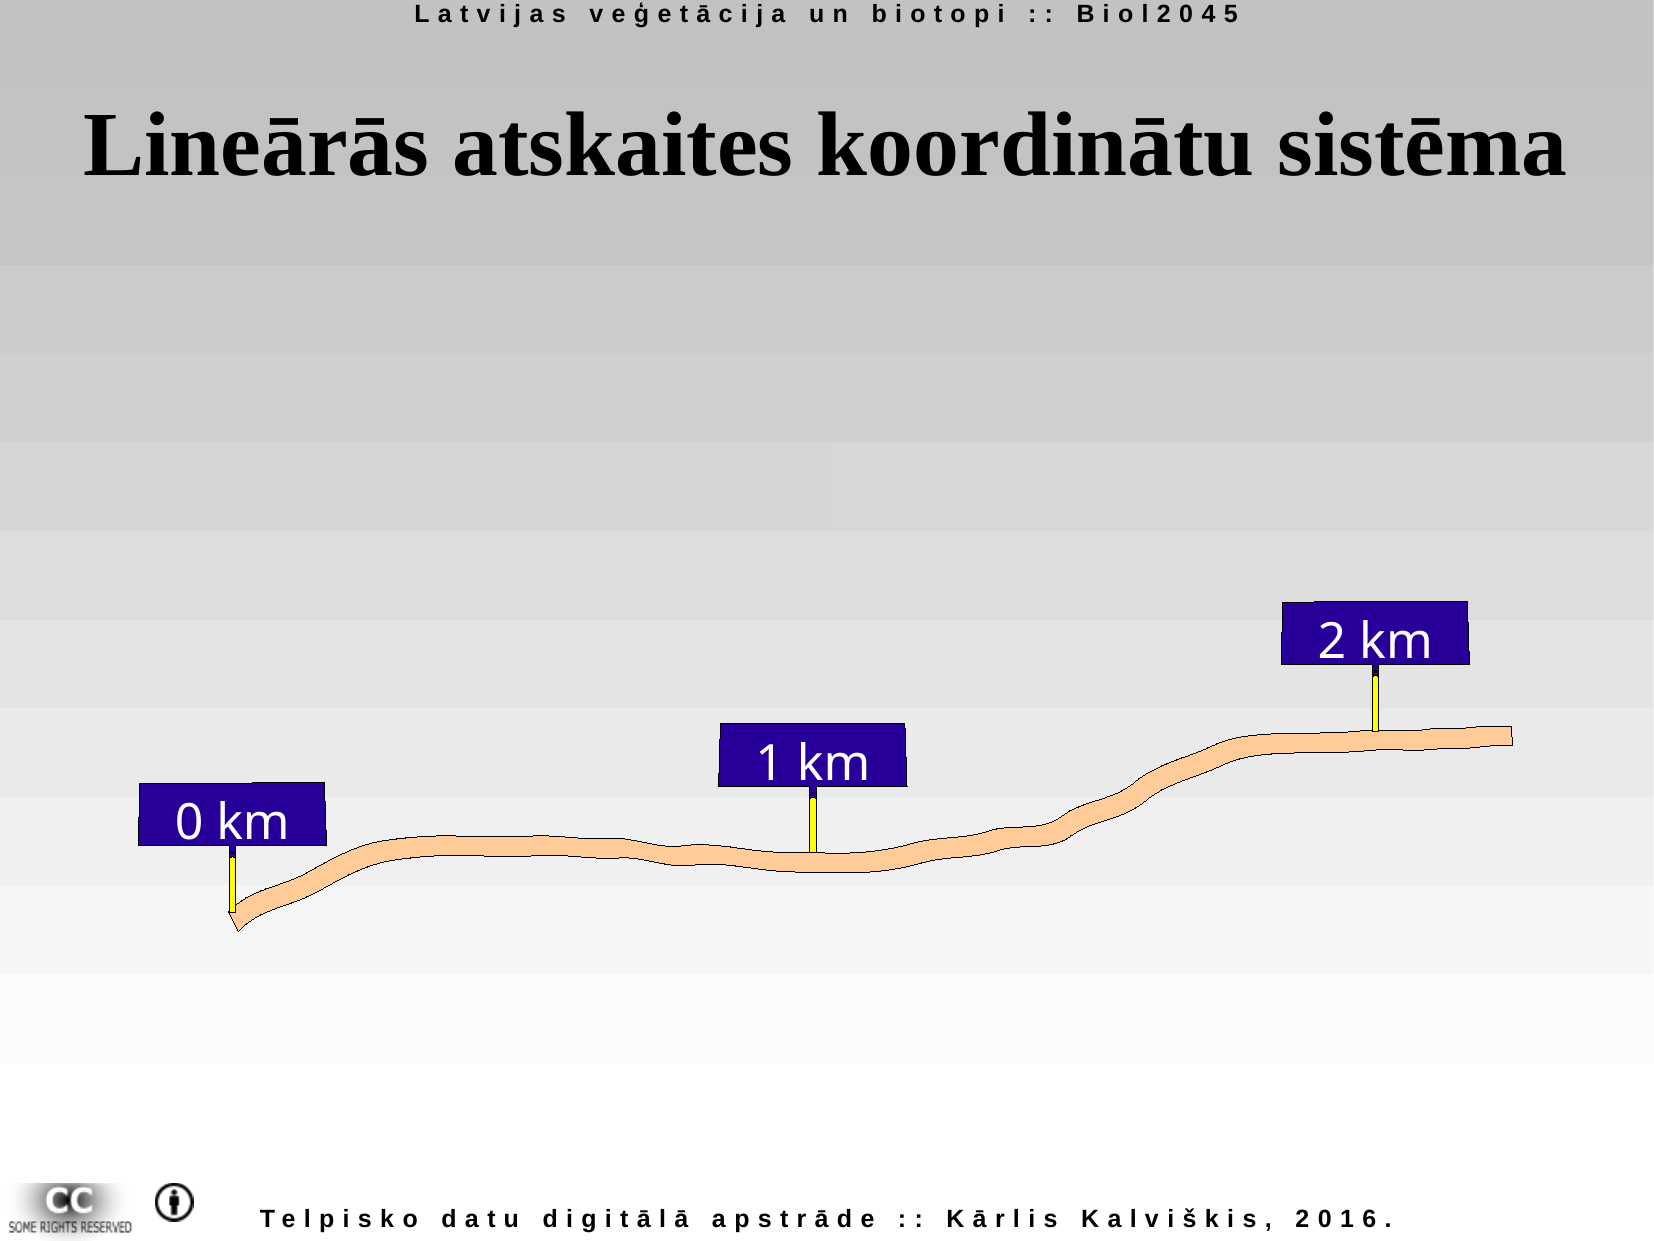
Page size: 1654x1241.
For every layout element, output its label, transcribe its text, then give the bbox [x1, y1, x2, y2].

text_box 2 km [1281, 601, 1470, 678]
picture [0, 287, 1654, 1241]
text_box 1 km [718, 723, 908, 799]
text_box 0 km [138, 782, 327, 859]
title Lineārās atskaites koordinātu sistēma [0, 1, 1654, 287]
text_box [228, 676, 1513, 932]
